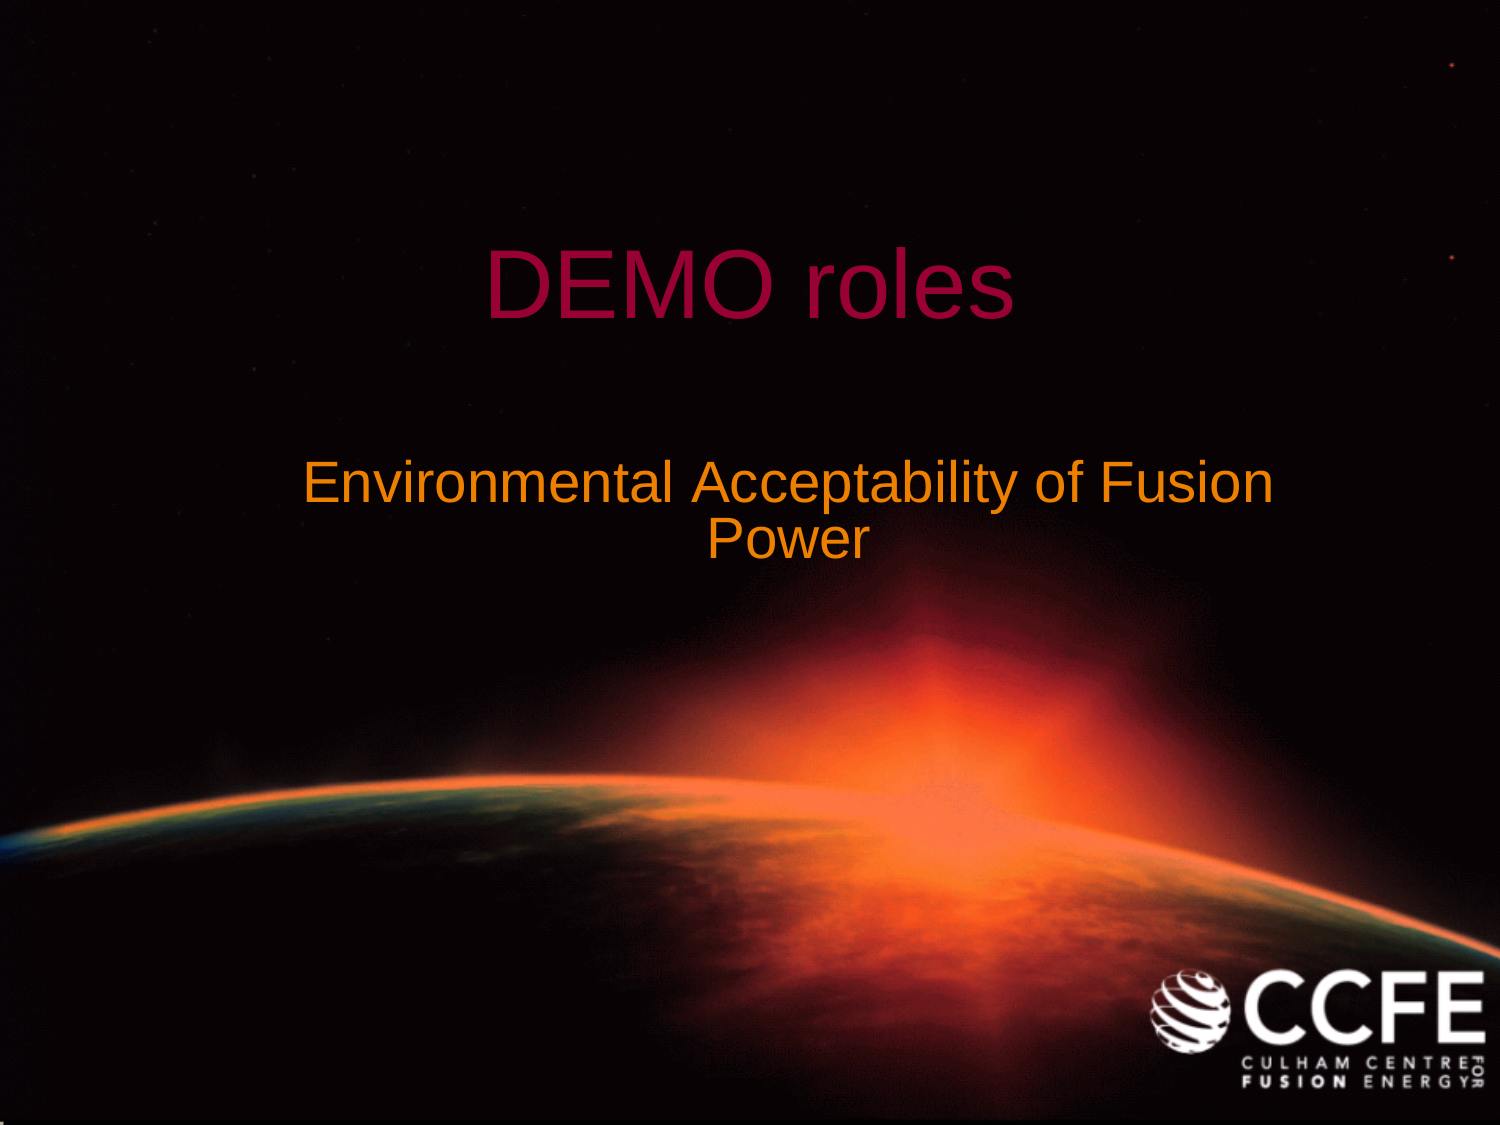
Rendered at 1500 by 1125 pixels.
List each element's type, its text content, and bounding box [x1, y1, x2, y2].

text_box Environmental Acceptability of Fusion Power [187, 450, 1369, 579]
text_box DEMO roles [112, 90, 1388, 469]
picture [0, 0, 1500, 1125]
